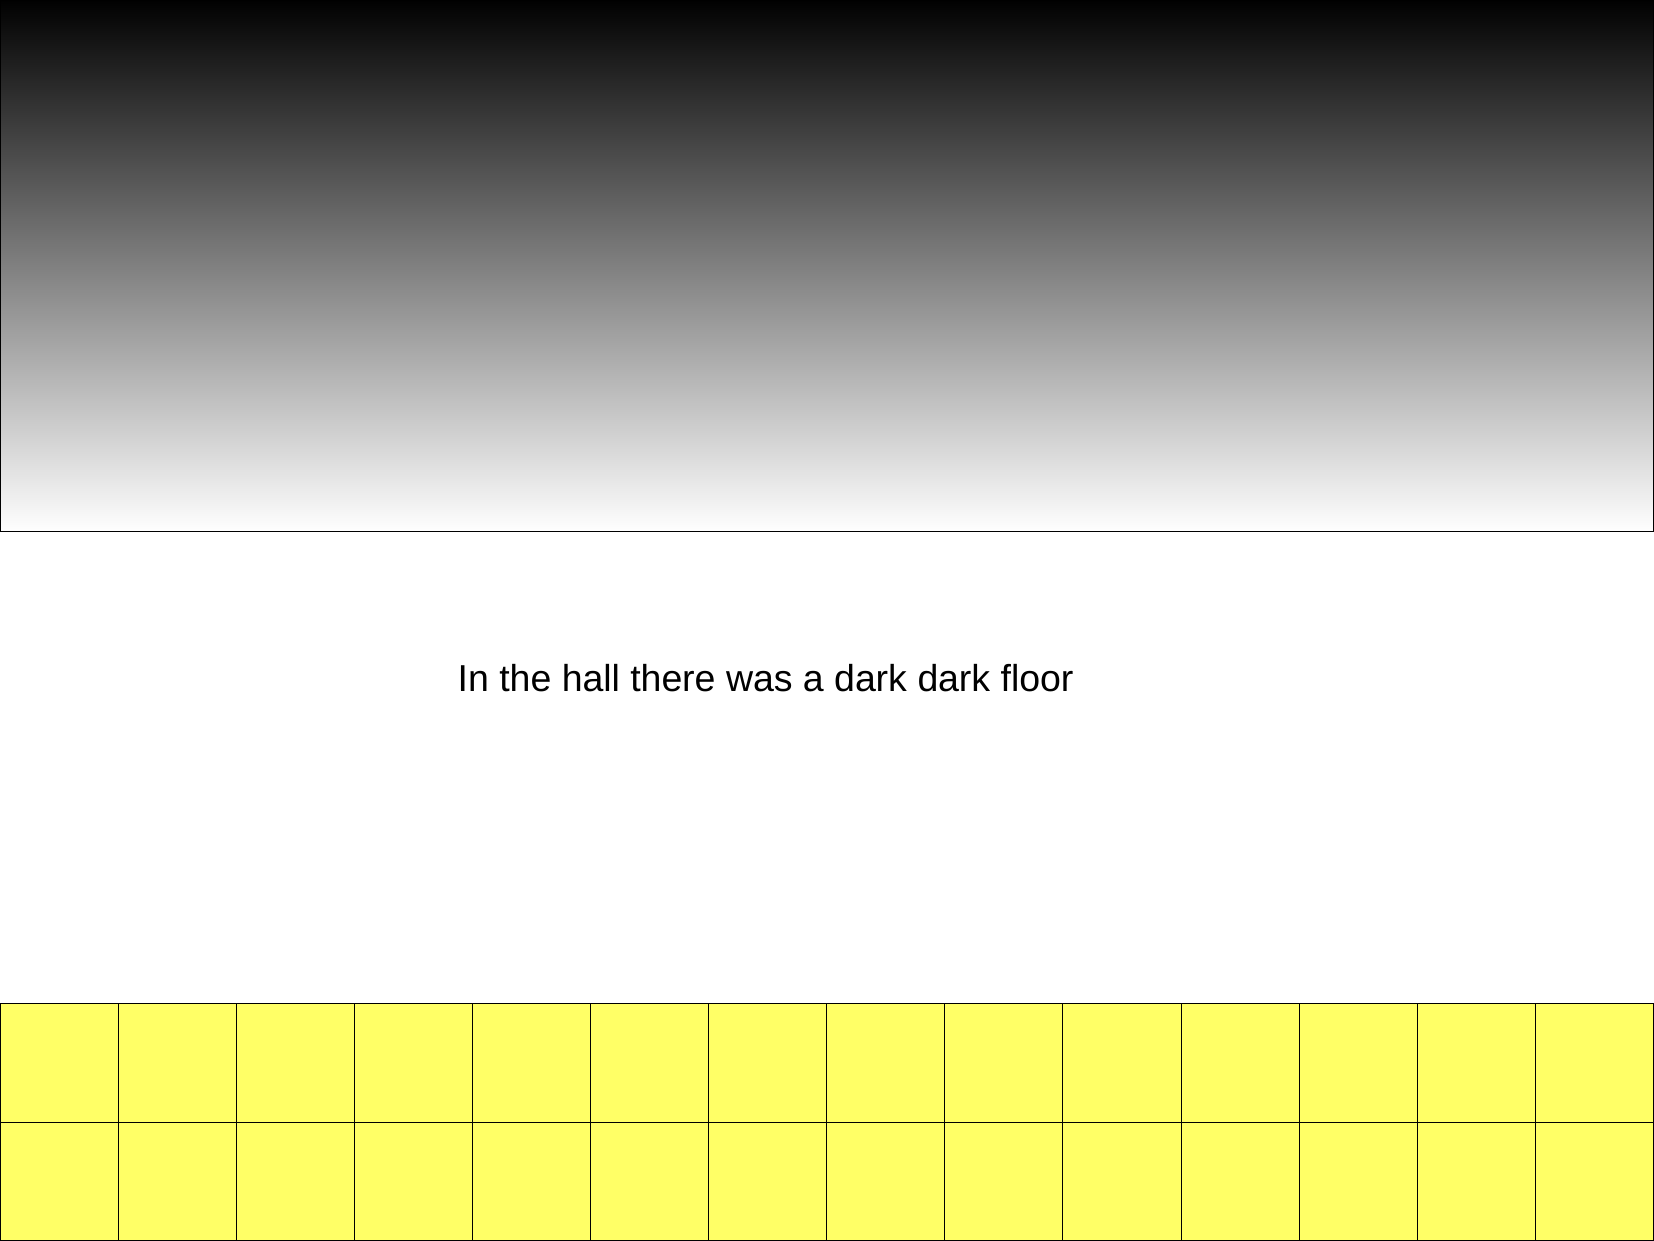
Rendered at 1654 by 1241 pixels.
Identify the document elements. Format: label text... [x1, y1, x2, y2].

text_box [0, 0, 1654, 532]
text_box [827, 1003, 944, 1122]
text_box [591, 1123, 708, 1241]
text_box [709, 1003, 826, 1122]
text_box [827, 1123, 944, 1241]
text_box [473, 1003, 590, 1122]
text_box [119, 1003, 236, 1122]
text_box [0, 1123, 118, 1241]
text_box [355, 1003, 472, 1122]
text_box [237, 1123, 354, 1241]
text_box [1063, 1003, 1181, 1122]
text_box [1182, 1123, 1299, 1241]
text_box [1182, 1003, 1299, 1122]
text_box [945, 1003, 1062, 1122]
text_box [1300, 1123, 1417, 1241]
text_box [0, 1003, 118, 1122]
text_box [1063, 1123, 1181, 1241]
text_box [119, 1123, 236, 1241]
text_box [237, 1003, 354, 1122]
text_box [1536, 1003, 1654, 1122]
text_box [945, 1123, 1062, 1241]
text_box [1536, 1123, 1654, 1241]
text_box [1418, 1123, 1535, 1241]
text_box [709, 1123, 826, 1241]
text_box [1418, 1003, 1535, 1122]
text_box [473, 1123, 590, 1241]
text_box [1300, 1003, 1417, 1122]
text_box [591, 1003, 708, 1122]
text_box [355, 1123, 472, 1241]
text_box In the hall there was a dark dark floor [442, 649, 1088, 825]
